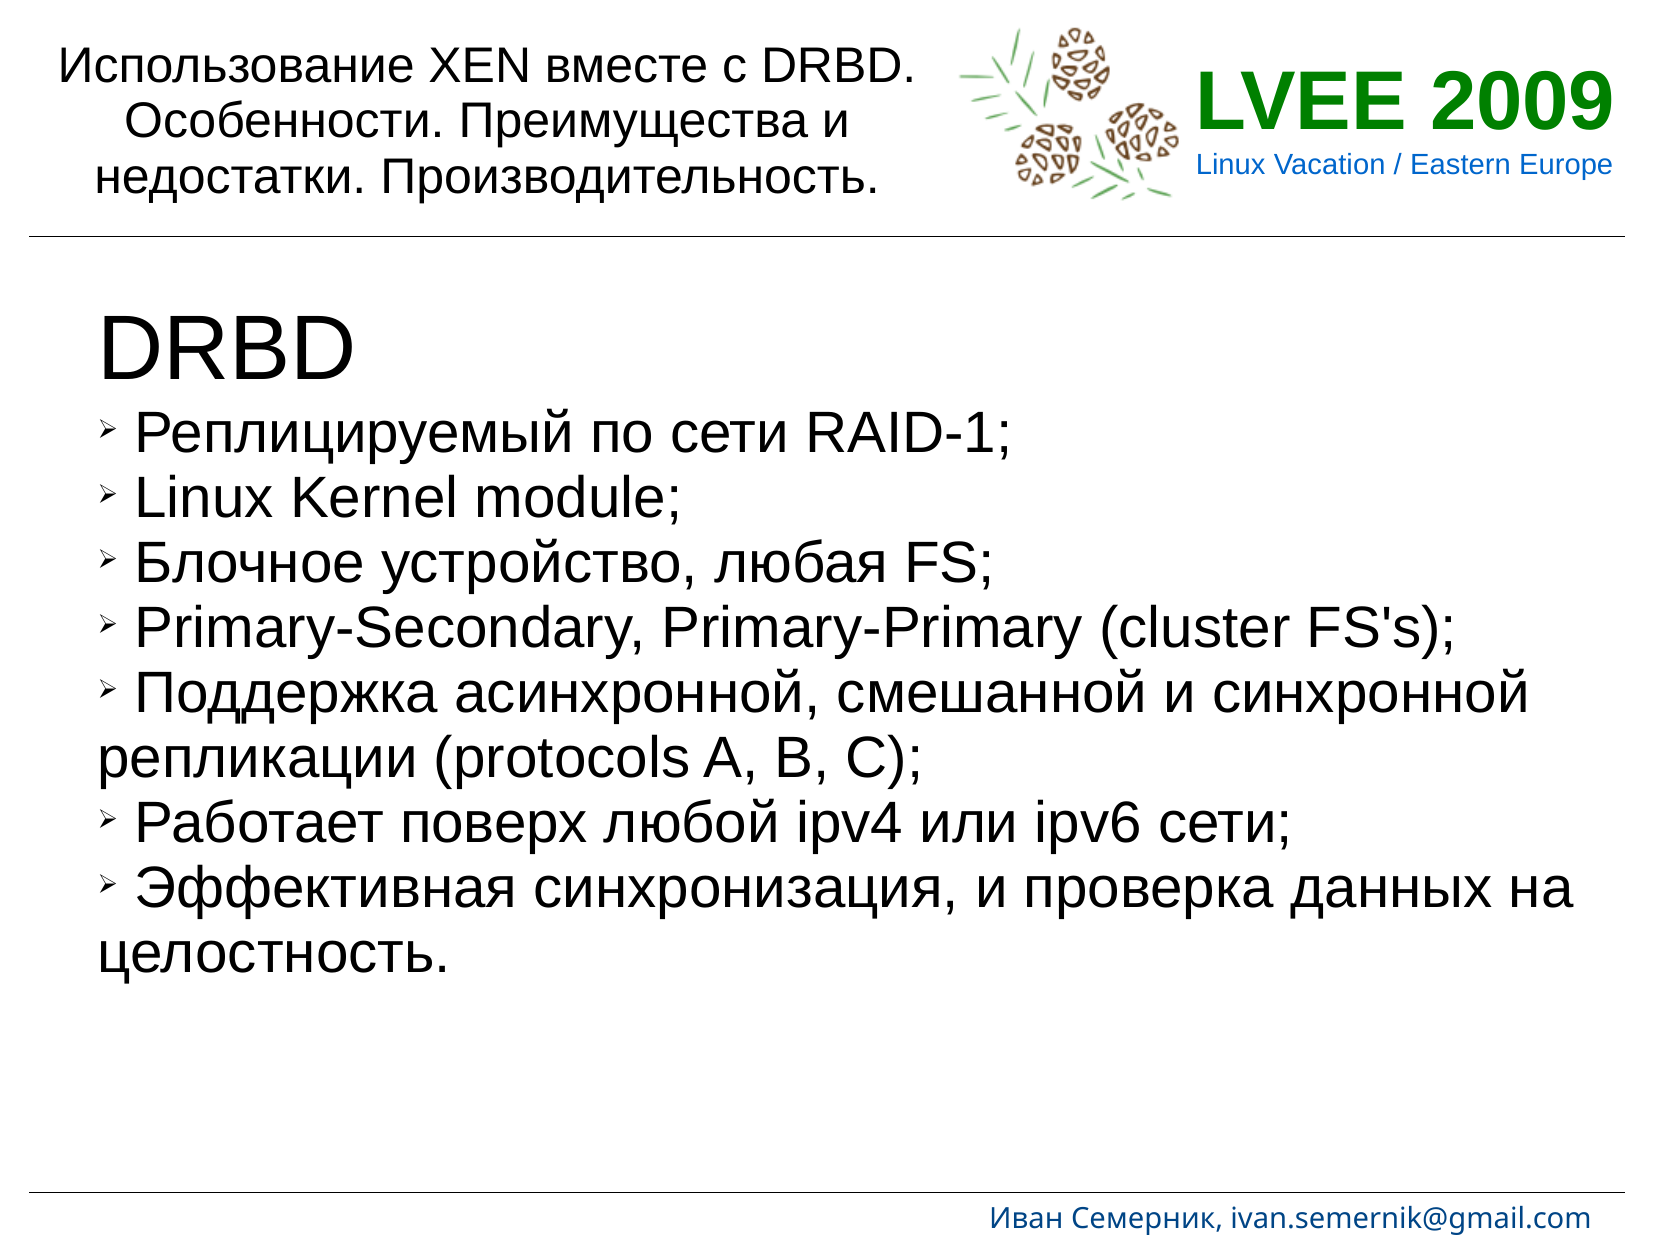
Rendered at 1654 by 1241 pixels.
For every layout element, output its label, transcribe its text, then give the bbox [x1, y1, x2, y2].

picture [953, 11, 1182, 207]
text_box DRBD Реплицируемый по сети RAID-1; Linux Kernel module; Блочное устройство, любая FS; Primary-Secondary, Primary-Primary (cluster FS's); Поддержка асинхронной, смешанной и синхронной репликации (protocols A, B, C); Работает поверх любой ipv4 или ipv6 сети; Эффективная синхронизация, и проверка данных на целостность. [82, 289, 1625, 992]
text_box Использование XEN вместе с DRBD. Особенности. Преимущества и недостатки. Производительность. [0, 29, 975, 212]
text_box Иван Семерник, ivan.semernik@gmail.com [974, 1189, 1654, 1241]
text_box LVEE 2009 Linux Vacation / Eastern Europe [1181, 47, 1654, 188]
